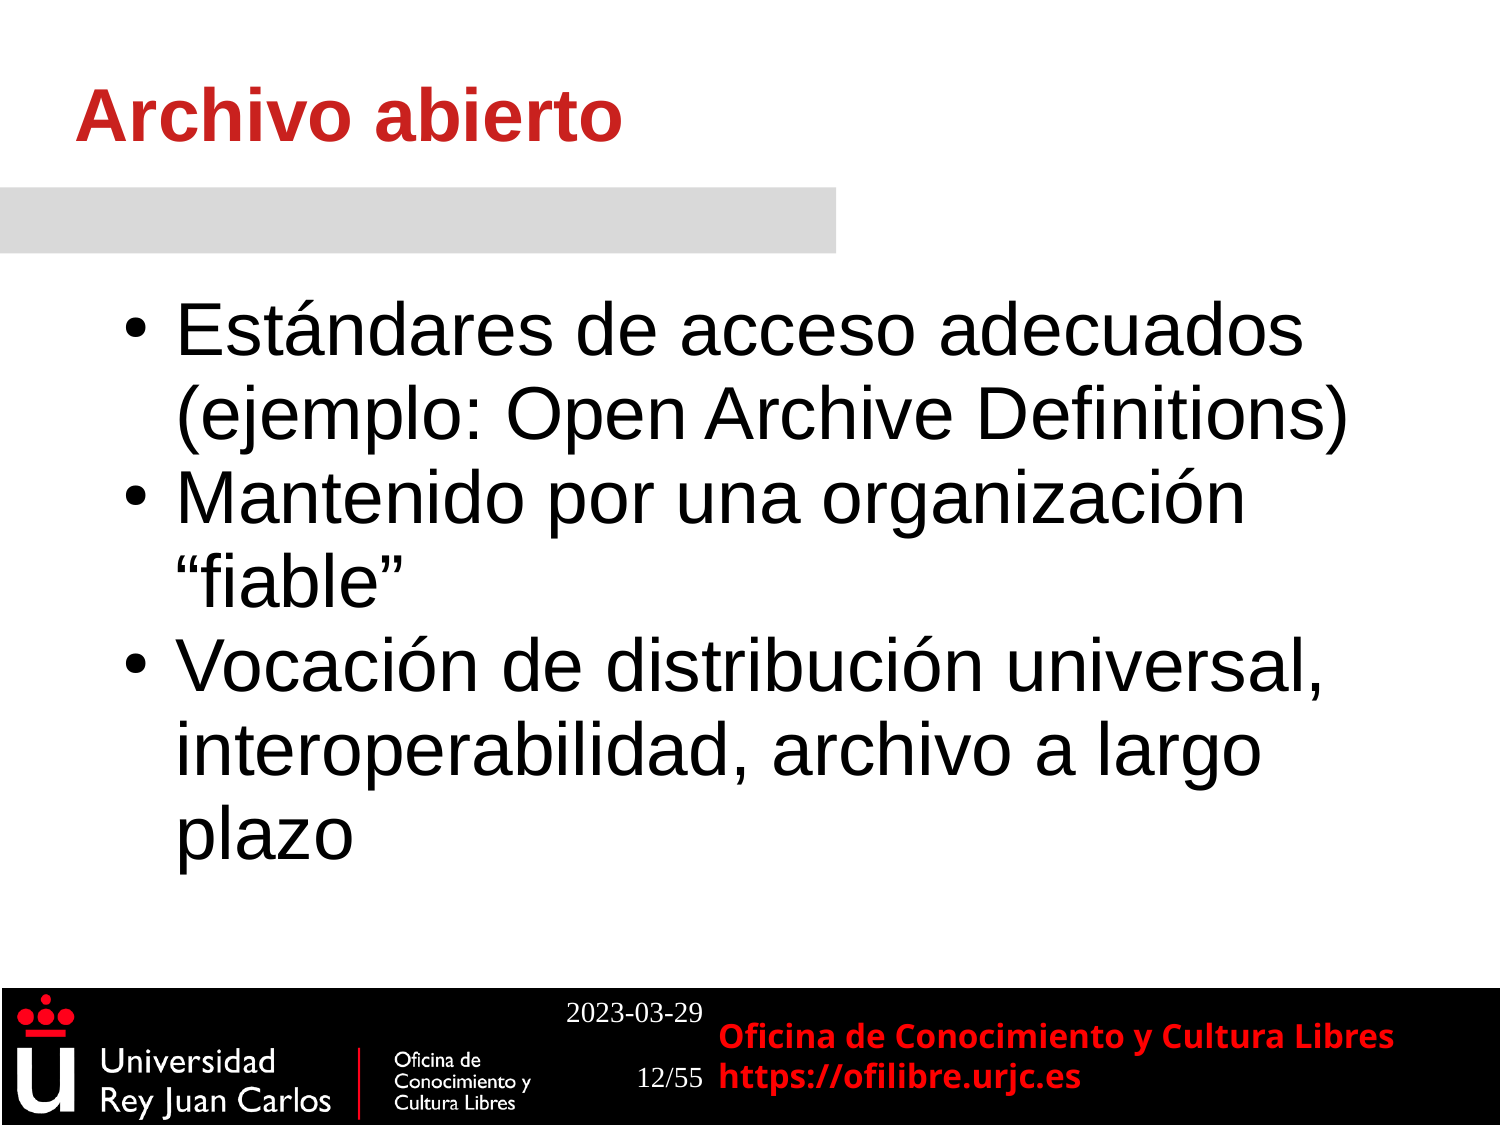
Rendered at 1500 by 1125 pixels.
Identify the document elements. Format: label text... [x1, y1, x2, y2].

text_box Archivo abierto [60, 66, 691, 249]
title [75, 7, 1425, 196]
text_box Estándares de acceso adecuados (ejemplo: Open Archive Definitions) Mantenido por una organización “fiable” Vocación de distribución universal, interoperabilidad, archivo a largo plazo [90, 280, 1381, 967]
picture [17, 994, 531, 1120]
